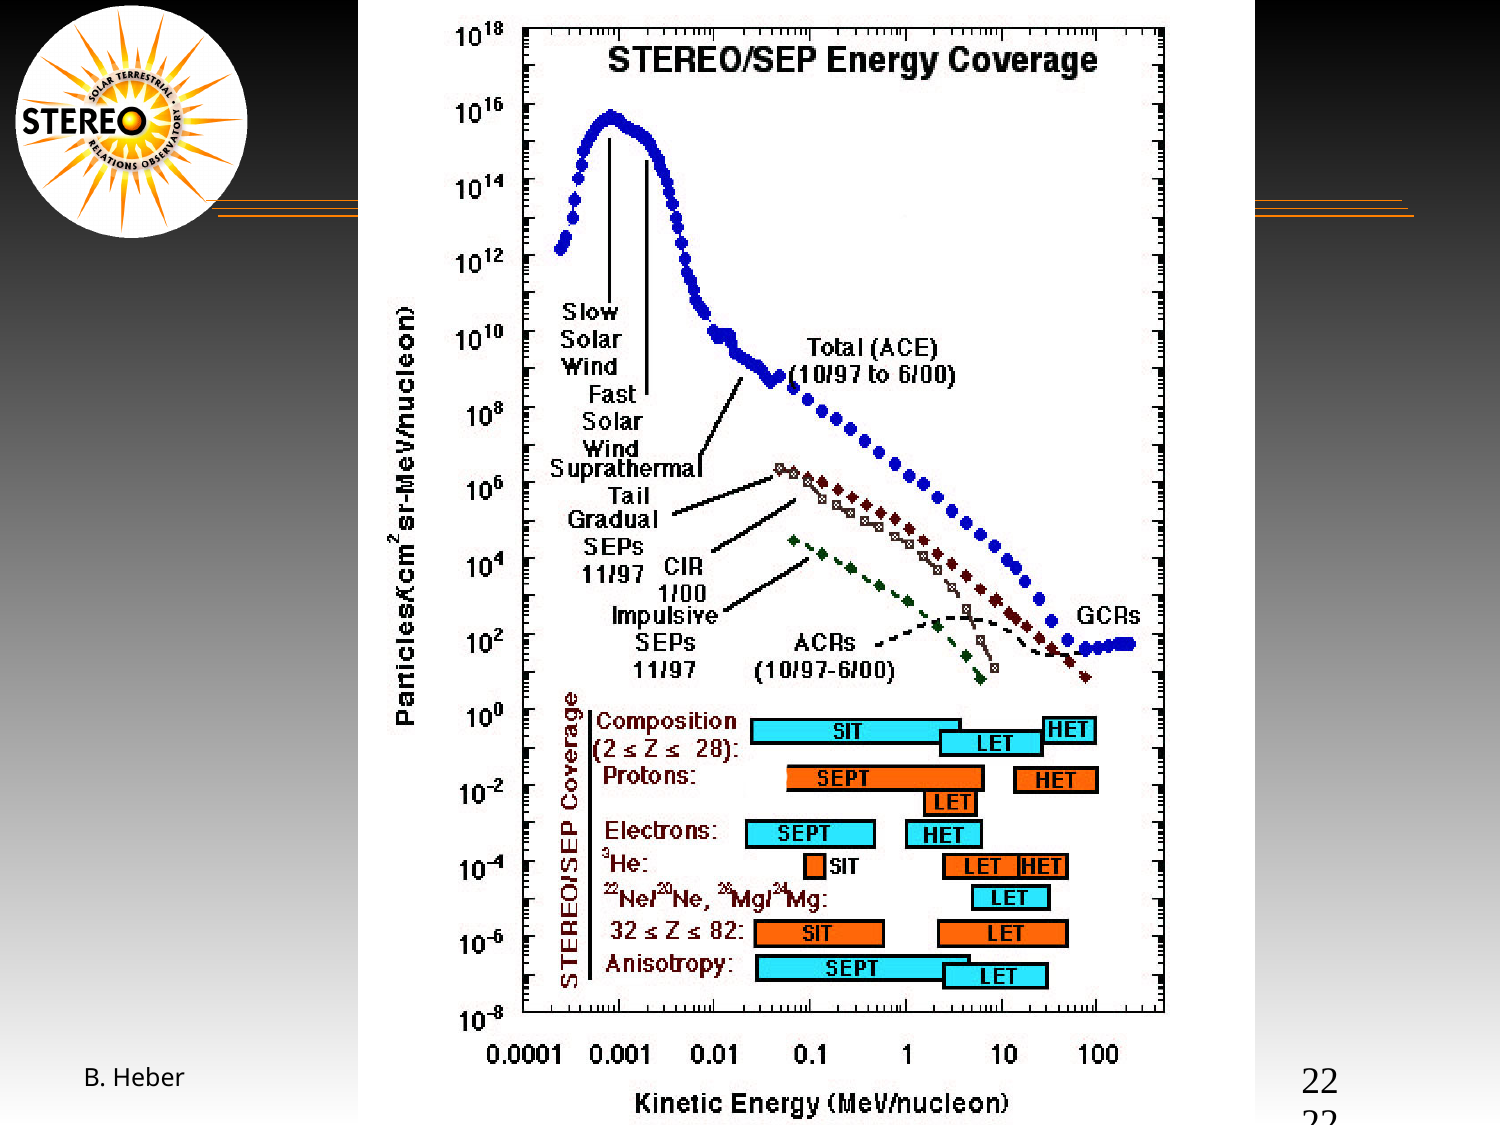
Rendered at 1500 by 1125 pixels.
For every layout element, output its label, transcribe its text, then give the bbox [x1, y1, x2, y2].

slide_number 1919 [1286, 1052, 1370, 1098]
picture [358, 0, 1255, 1125]
picture [10, 2, 248, 239]
